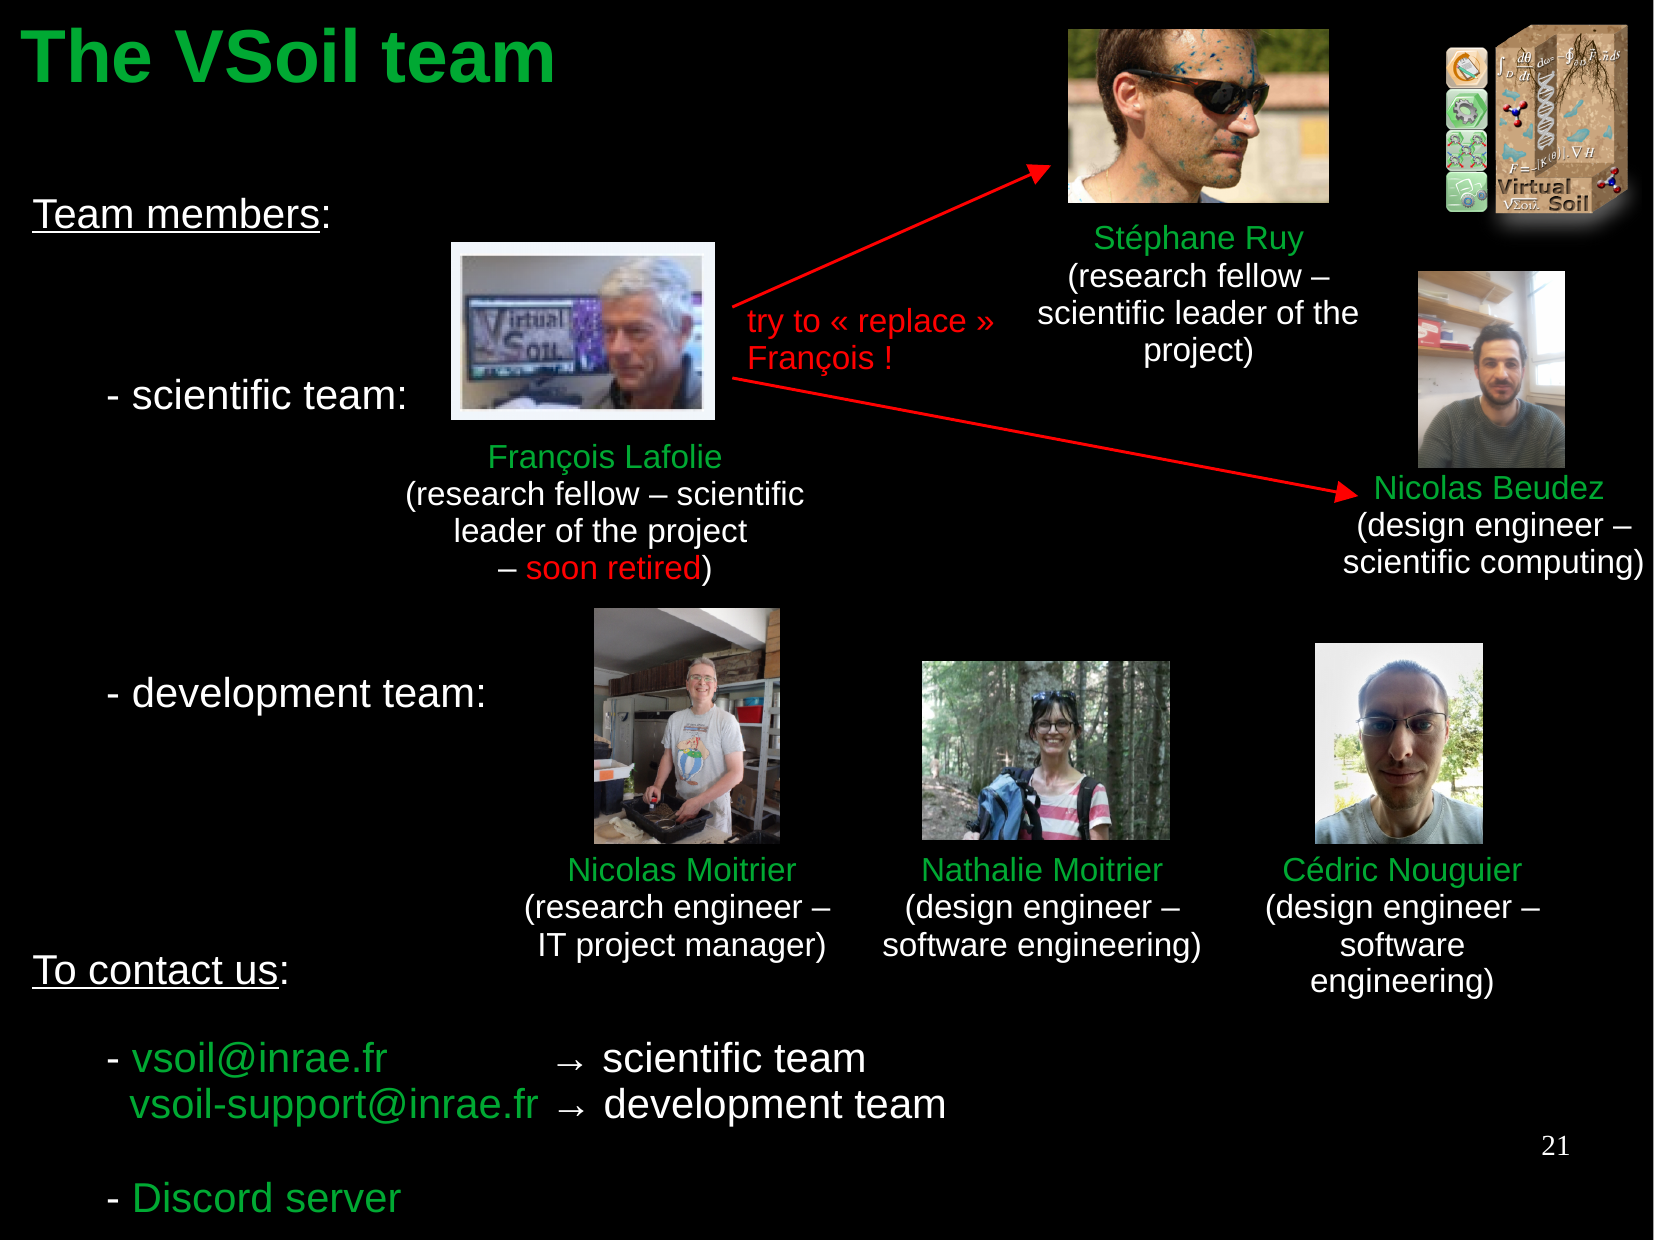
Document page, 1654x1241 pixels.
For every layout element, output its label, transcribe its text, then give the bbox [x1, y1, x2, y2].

picture [1418, 271, 1565, 462]
text_box François Lafolie (research fellow – scientific leader of the project – soon retired) [389, 431, 821, 595]
text_box Nicolas Beudez (design engineer – scientific computing) [1299, 462, 1654, 589]
picture [922, 661, 1170, 840]
picture [1068, 29, 1329, 203]
text_box Nathalie Moitrier (design engineer – software engineering) [862, 844, 1223, 971]
text_box try to « replace » François ! [732, 295, 1016, 390]
text_box The VSoil team [5, 7, 591, 107]
text_box Nicolas Moitrier (research engineer – IT project manager) [472, 844, 892, 981]
text_box To contact us: - vsoil@inrae.fr → scientific team vsoil-support@inrae.fr → development team - Discord server [17, 938, 1170, 1229]
text_box Cédric Nouguier (design engineer – software engineering) [1234, 844, 1571, 1008]
text_box Team members: - scientific team: - development team: [17, 183, 508, 744]
text_box Stéphane Ruy (research fellow – scientific leader of the project) [1009, 212, 1388, 376]
picture [451, 242, 715, 420]
picture [594, 608, 780, 844]
picture [1315, 643, 1483, 844]
picture [1409, 0, 1642, 260]
